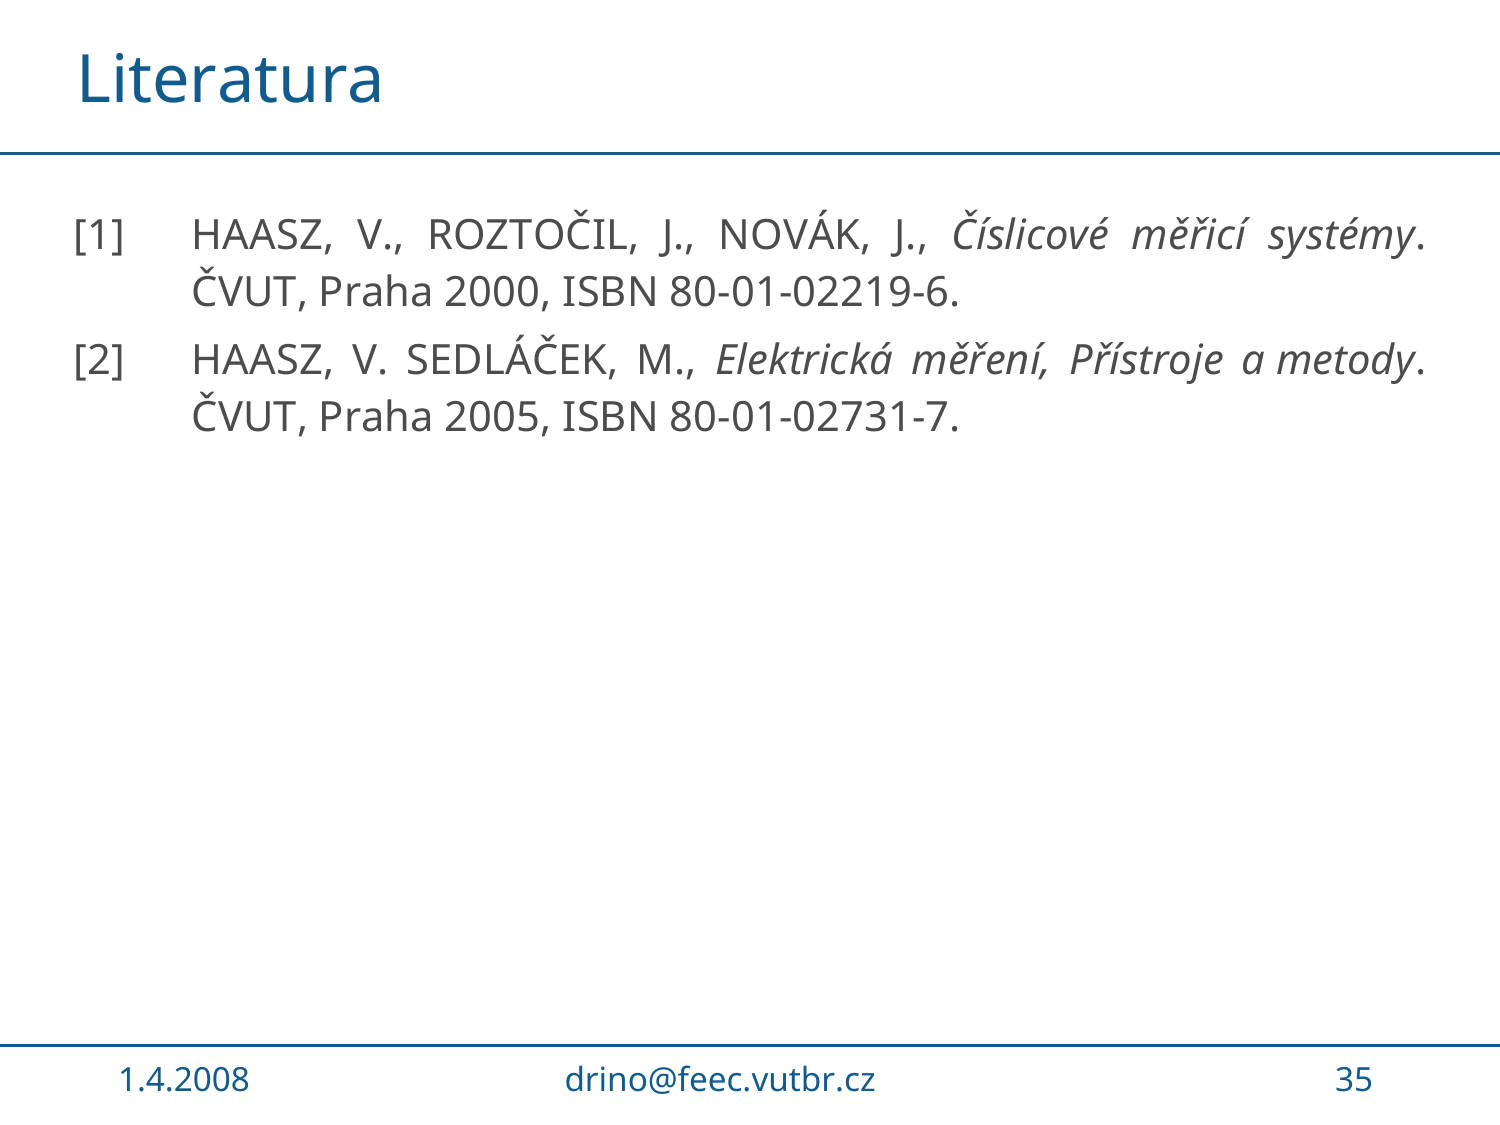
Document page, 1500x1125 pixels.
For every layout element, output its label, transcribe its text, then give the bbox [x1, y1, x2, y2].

text_box <číslo> [1075, 1049, 1388, 1125]
text_box 1.4.2008 [103, 1049, 432, 1125]
text_box drino@feec.vutbr.cz [454, 1049, 987, 1125]
title Literatura [0, 0, 1500, 152]
text_box [1] HAASZ, V., ROZTOČIL, J., NOVÁK, J., Číslicové měřicí systémy. ČVUT, Praha 2000, ISBN 80-01-02219-6. [2] HAASZ, V. SEDLÁČEK, M., Elektrická měření, Přístroje a metody. ČVUT, Praha 2005, ISBN 80-01-02731-7. [59, 196, 1442, 452]
